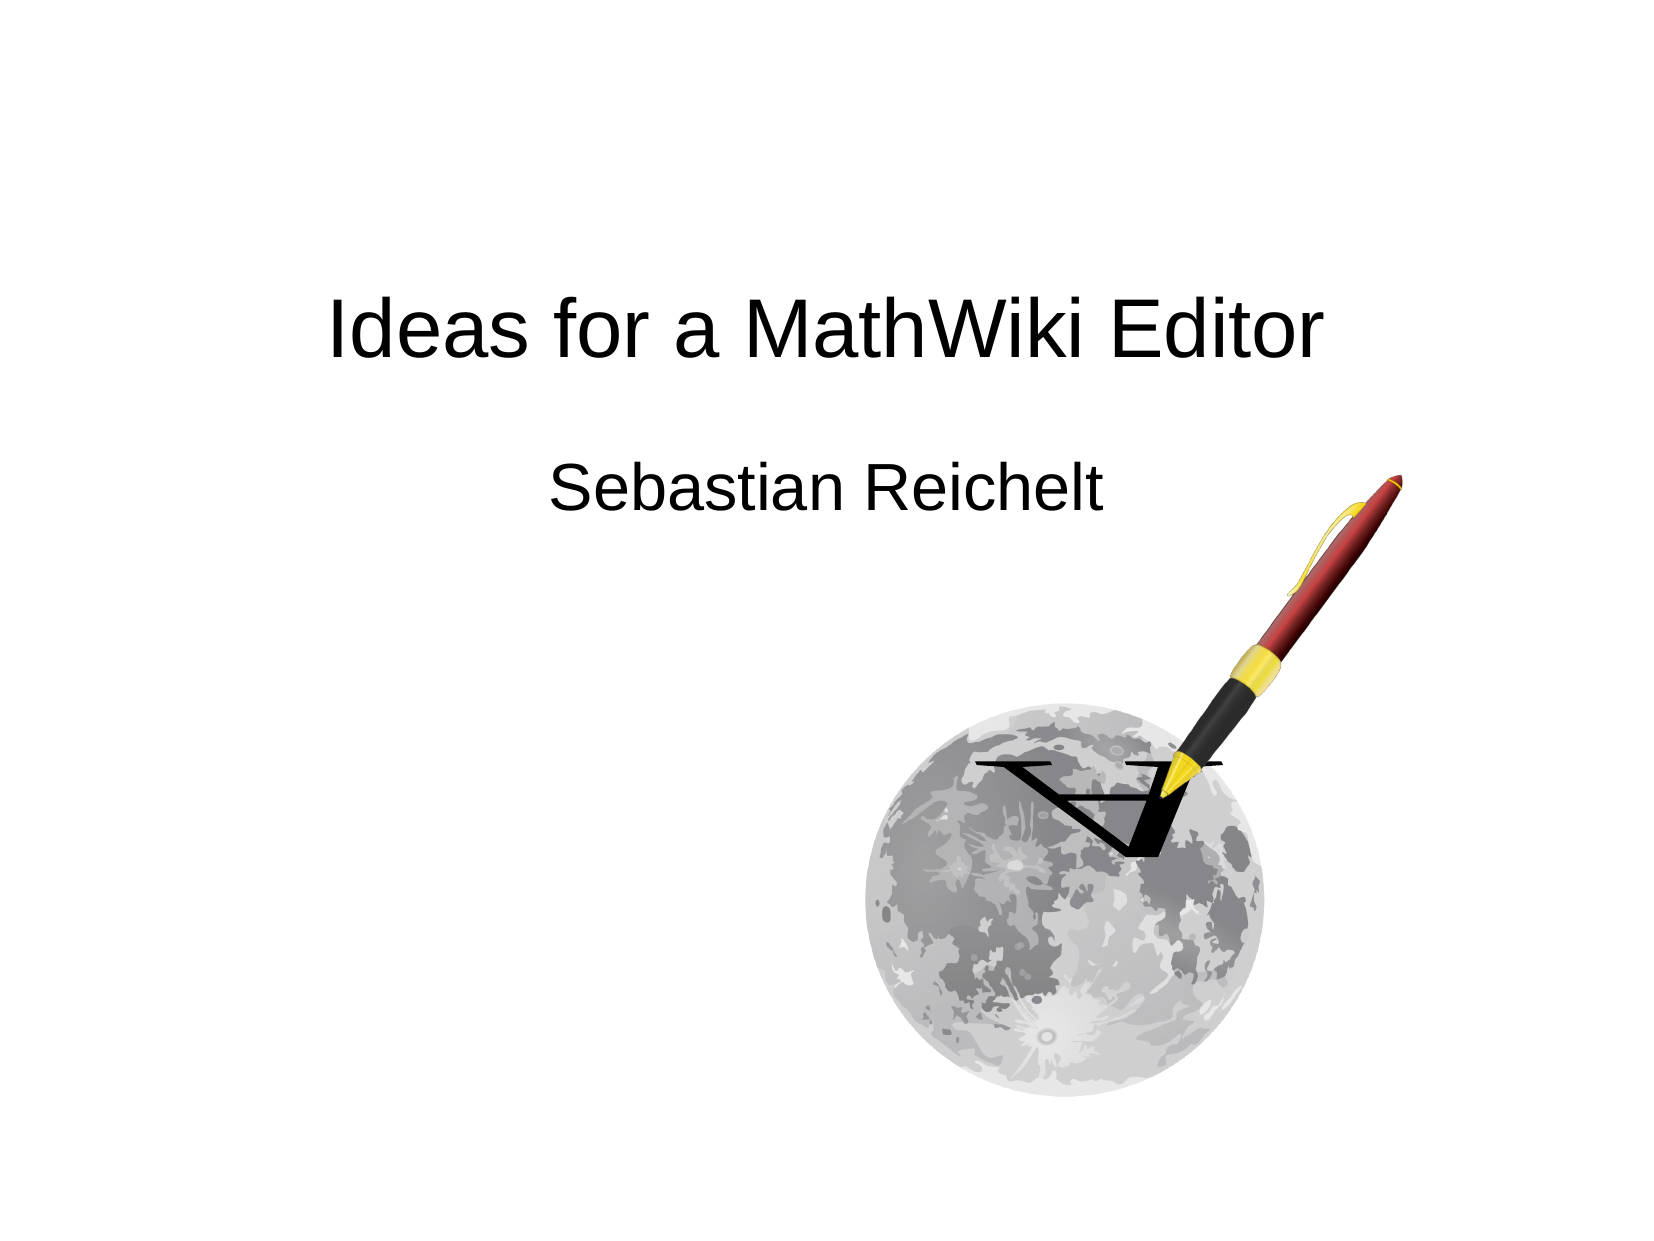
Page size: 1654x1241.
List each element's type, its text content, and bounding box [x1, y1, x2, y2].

text_box [975, 761, 1175, 858]
text_box [1215, 761, 1224, 766]
text_box [1124, 761, 1151, 767]
subtitle Ideas for a MathWiki Editor Sebastian Reichelt [82, 56, 1571, 751]
picture [825, 450, 1426, 1126]
